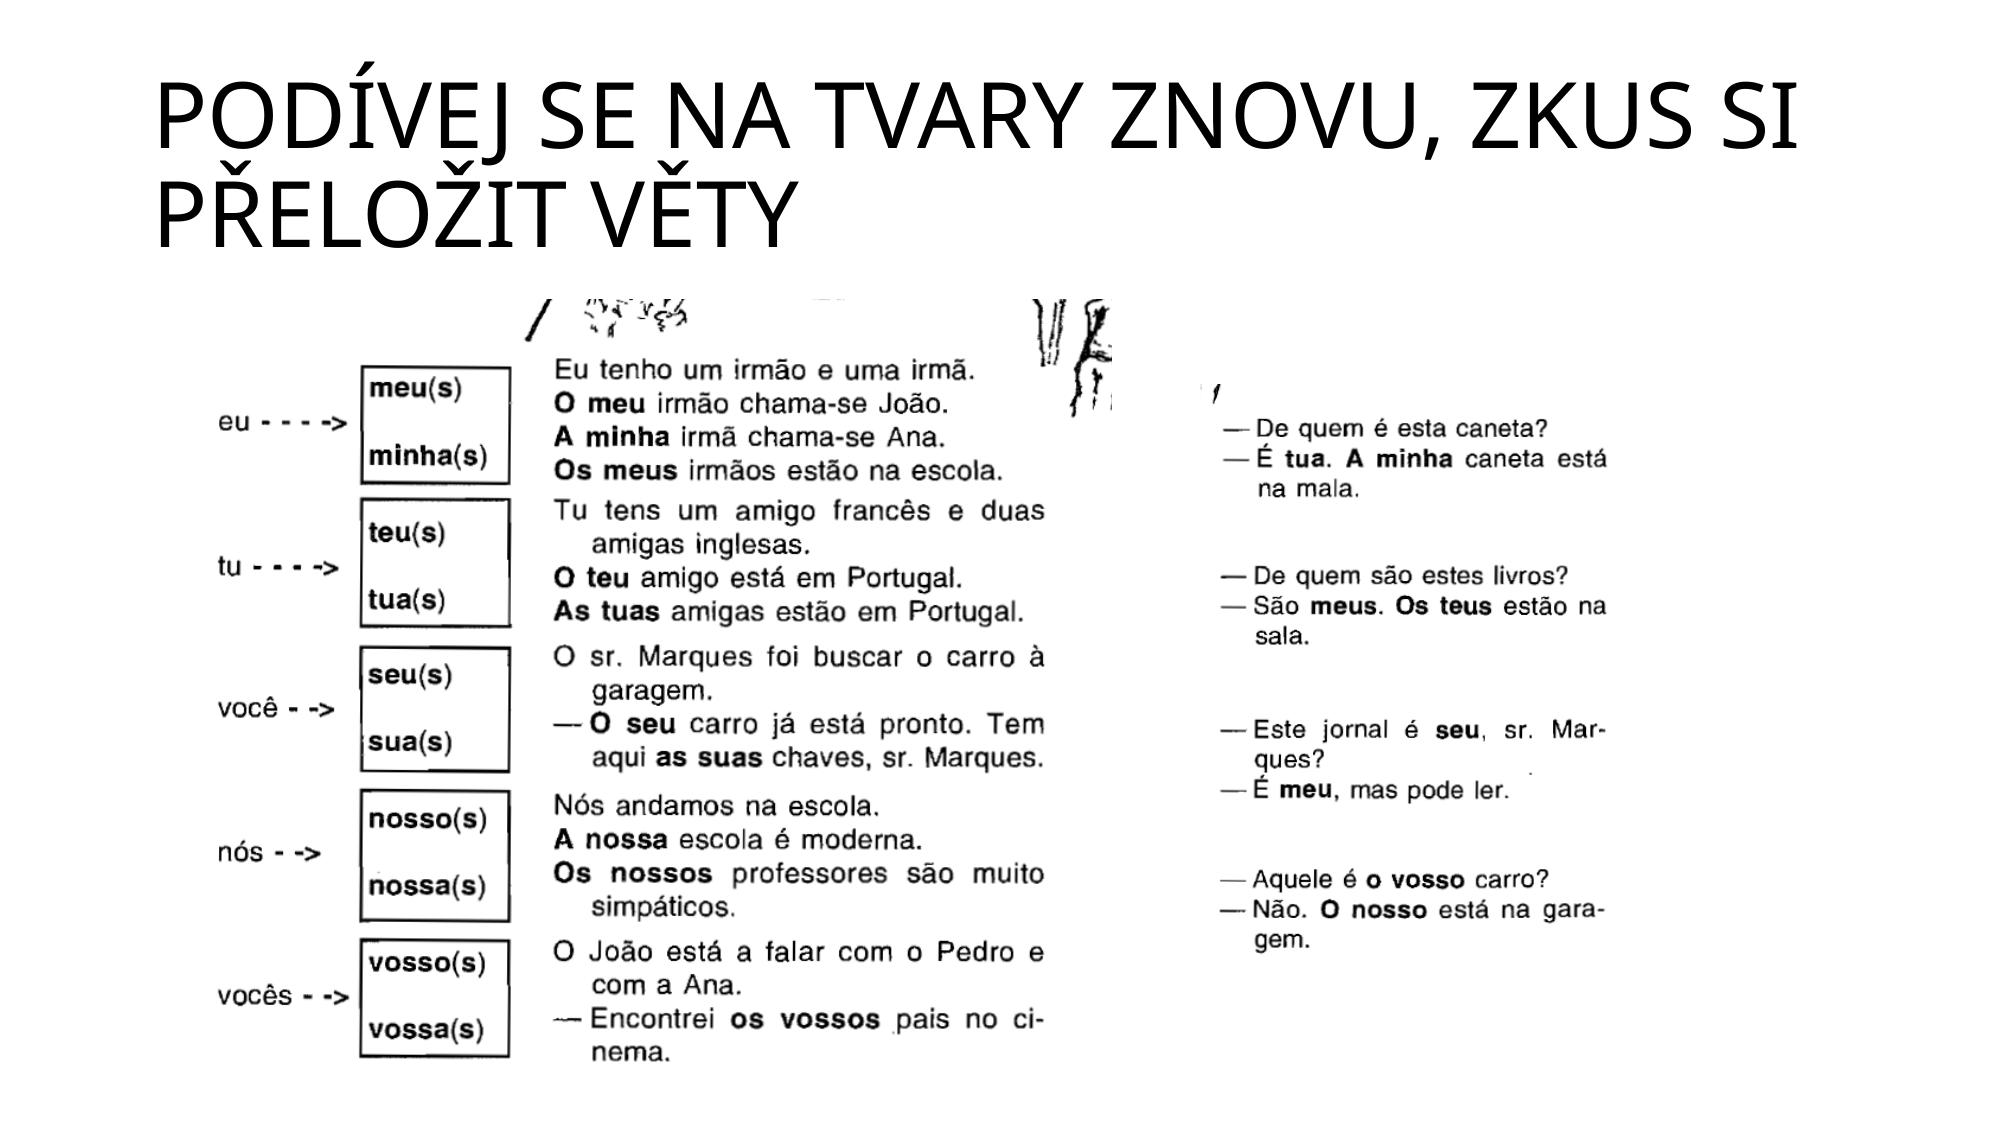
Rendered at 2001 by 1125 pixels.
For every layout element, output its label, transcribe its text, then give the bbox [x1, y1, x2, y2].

picture [122, 299, 1112, 1074]
title PODÍVEJ SE NA TVARY ZNOVU, ZKUS SI PŘELOŽIT VĚTY [137, 59, 1863, 278]
picture [1200, 384, 1679, 988]
